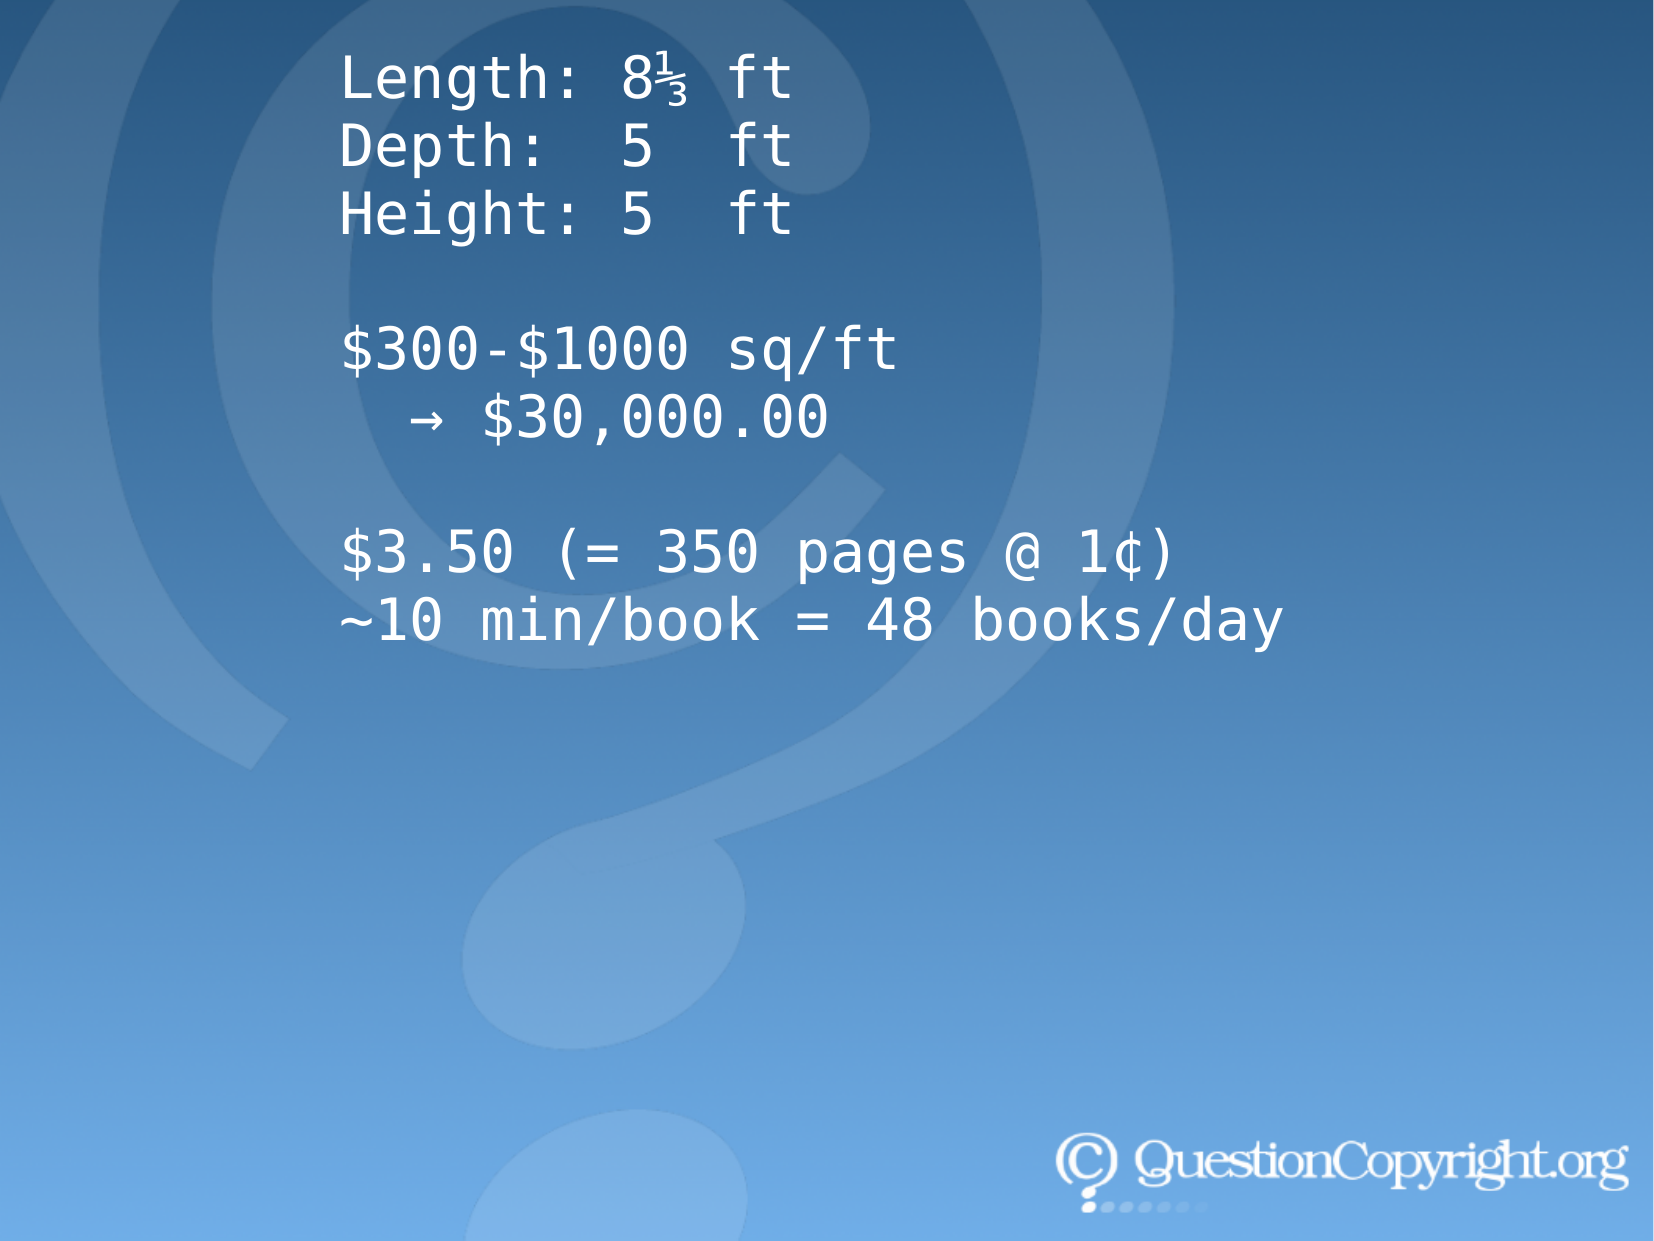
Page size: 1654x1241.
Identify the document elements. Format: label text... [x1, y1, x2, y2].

picture [0, 0, 1654, 1241]
text_box Length: 8⅓ ft Depth: 5 ft Height: 5 ft $300-$1000 sq/ft → $30,000.00 $3.50 (= 350 pages @ 1¢) ~10 min/book = 48 books/day [325, 37, 1426, 976]
